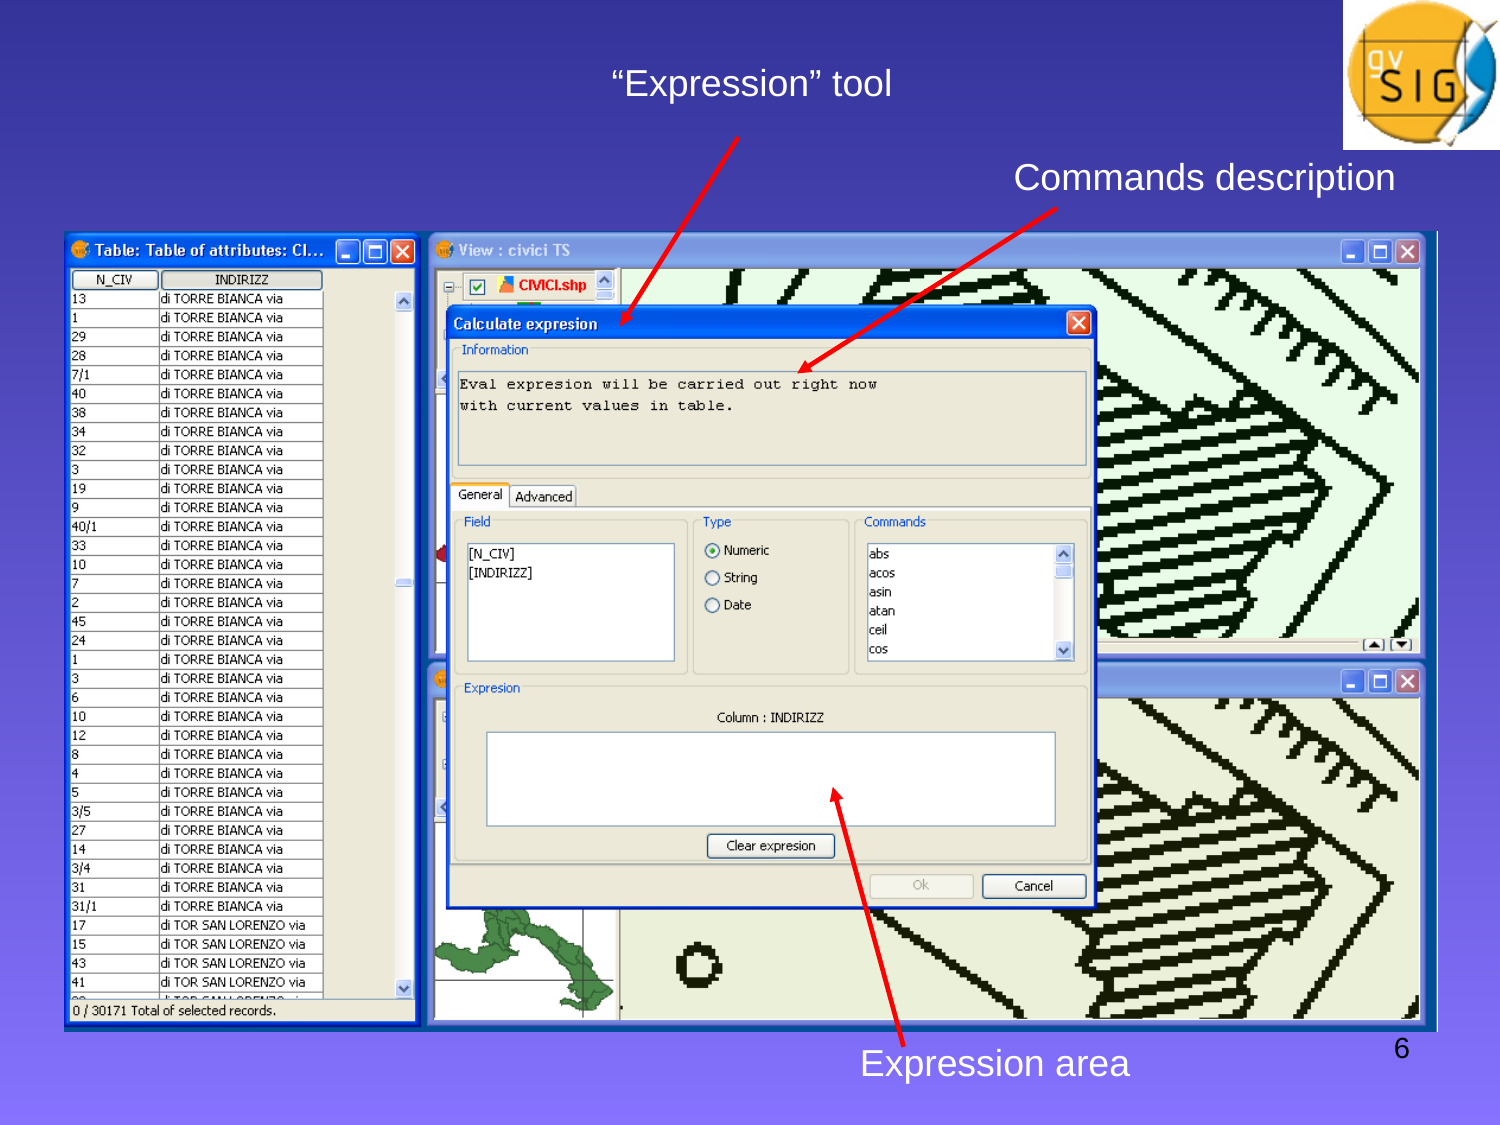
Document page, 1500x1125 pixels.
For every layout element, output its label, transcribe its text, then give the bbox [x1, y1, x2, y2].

picture [1343, 0, 1500, 150]
text_box Commands description [998, 148, 1412, 207]
picture [64, 231, 1438, 1032]
text_box Expression area [845, 1034, 1146, 1093]
text_box “Expression” tool [596, 54, 908, 113]
